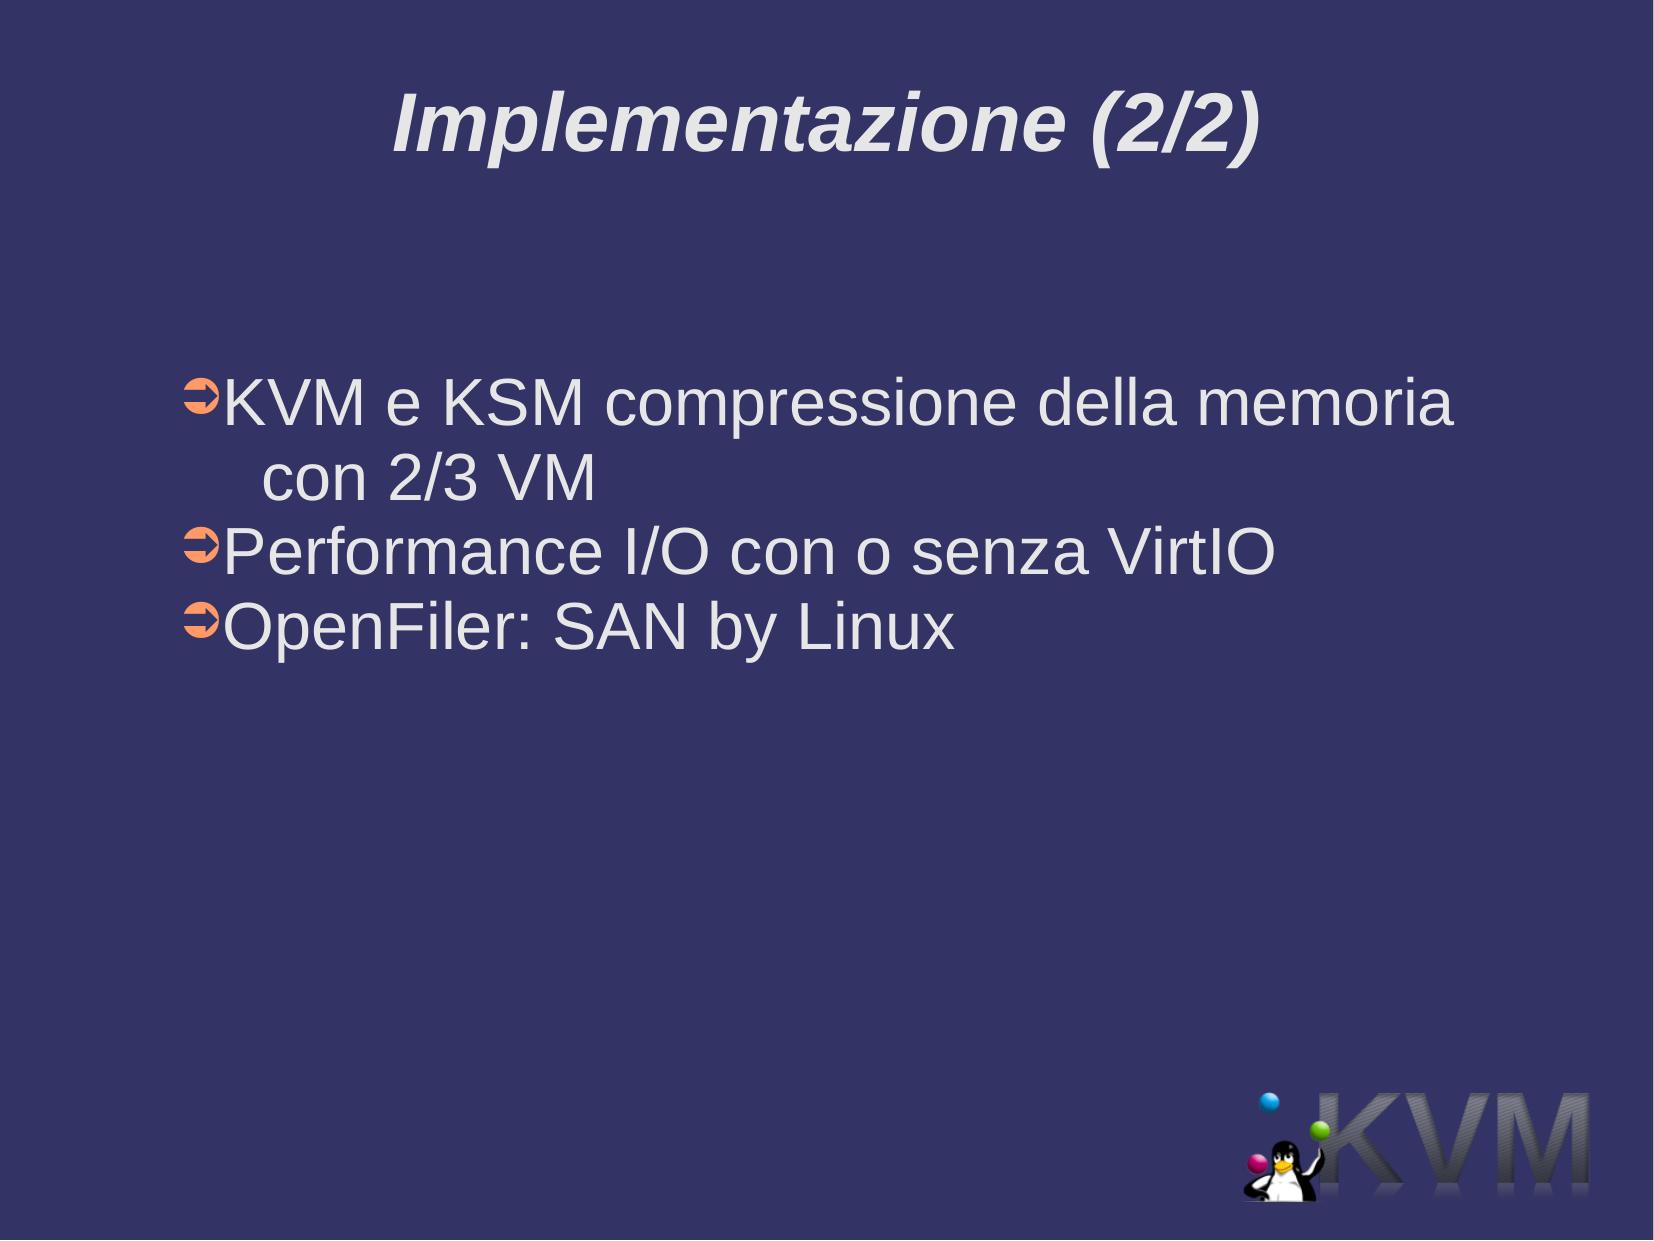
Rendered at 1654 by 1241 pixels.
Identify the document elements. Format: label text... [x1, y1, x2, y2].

list KVM e KSM compressione della memoria con 2/3 VM Performance I/O con o senza VirtIO OpenFiler: SAN by Linux [178, 364, 1570, 1147]
title Implementazione (2/2) [121, 19, 1534, 227]
picture [1242, 1092, 1595, 1202]
